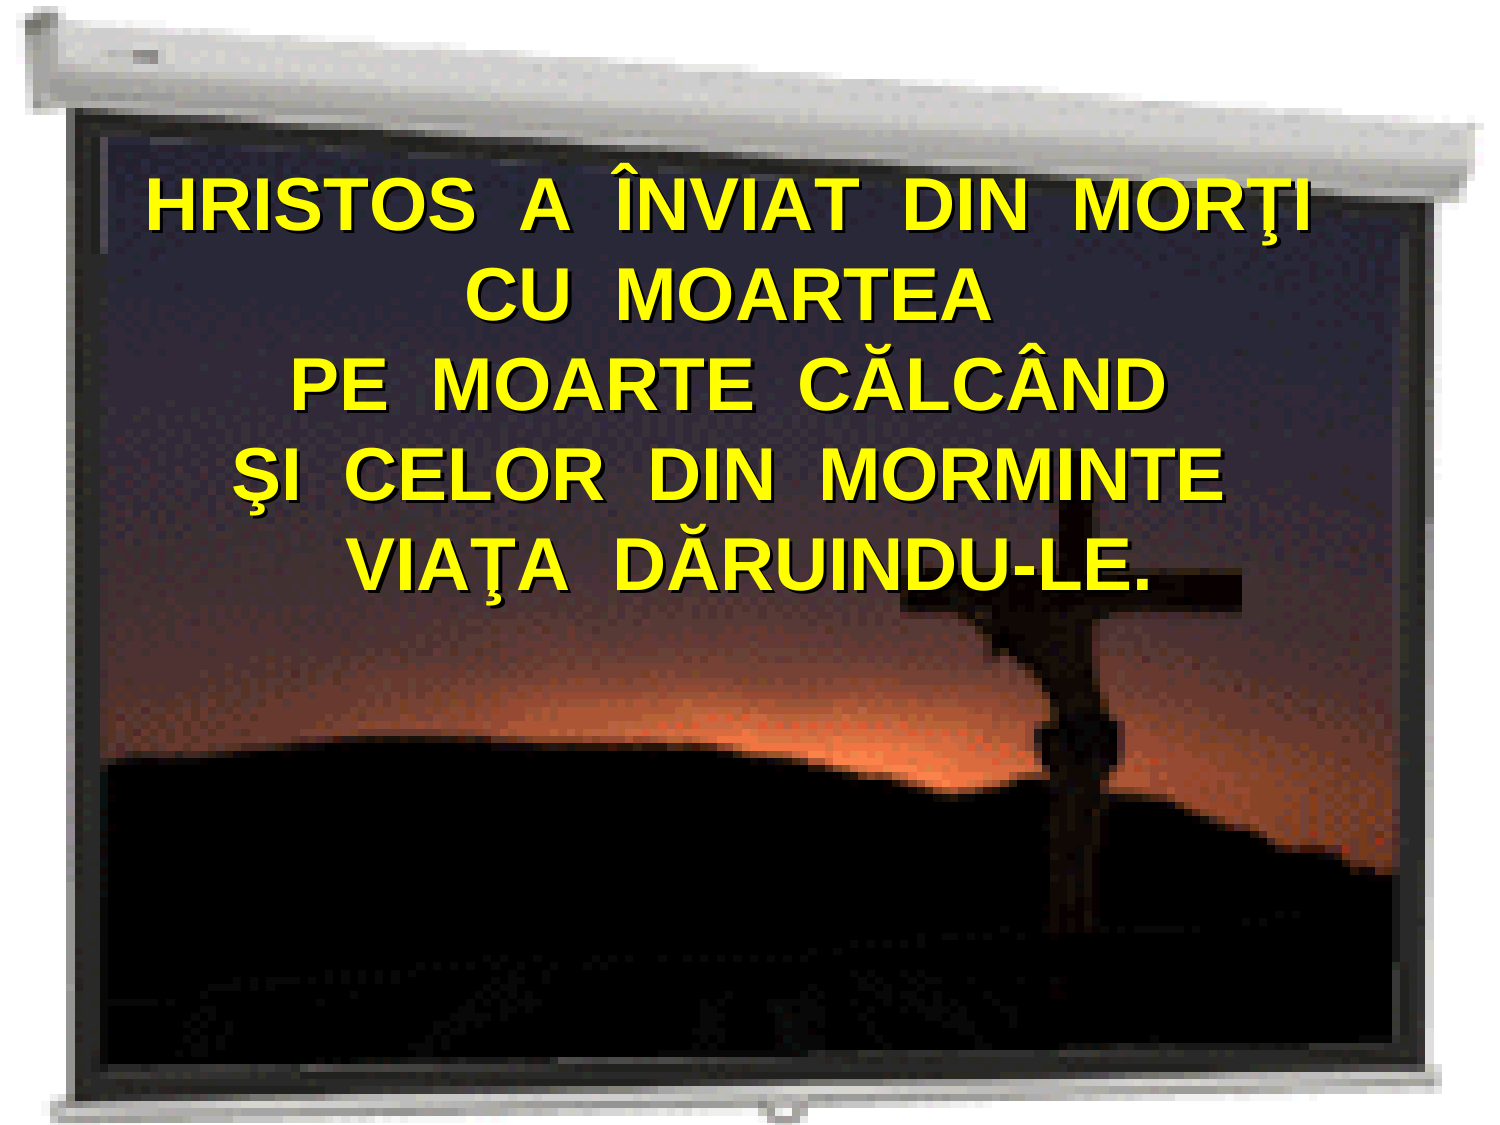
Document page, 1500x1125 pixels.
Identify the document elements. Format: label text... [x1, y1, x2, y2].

title HRISTOS A ÎNVIAT DIN MORŢI CU MOARTEA PE MOARTE CĂLCÂND ŞI CELOR DIN MORMINTE VIAŢA DĂRUINDU-LE. [0, 147, 1500, 614]
picture [0, 614, 1500, 1125]
picture [0, 0, 1500, 147]
